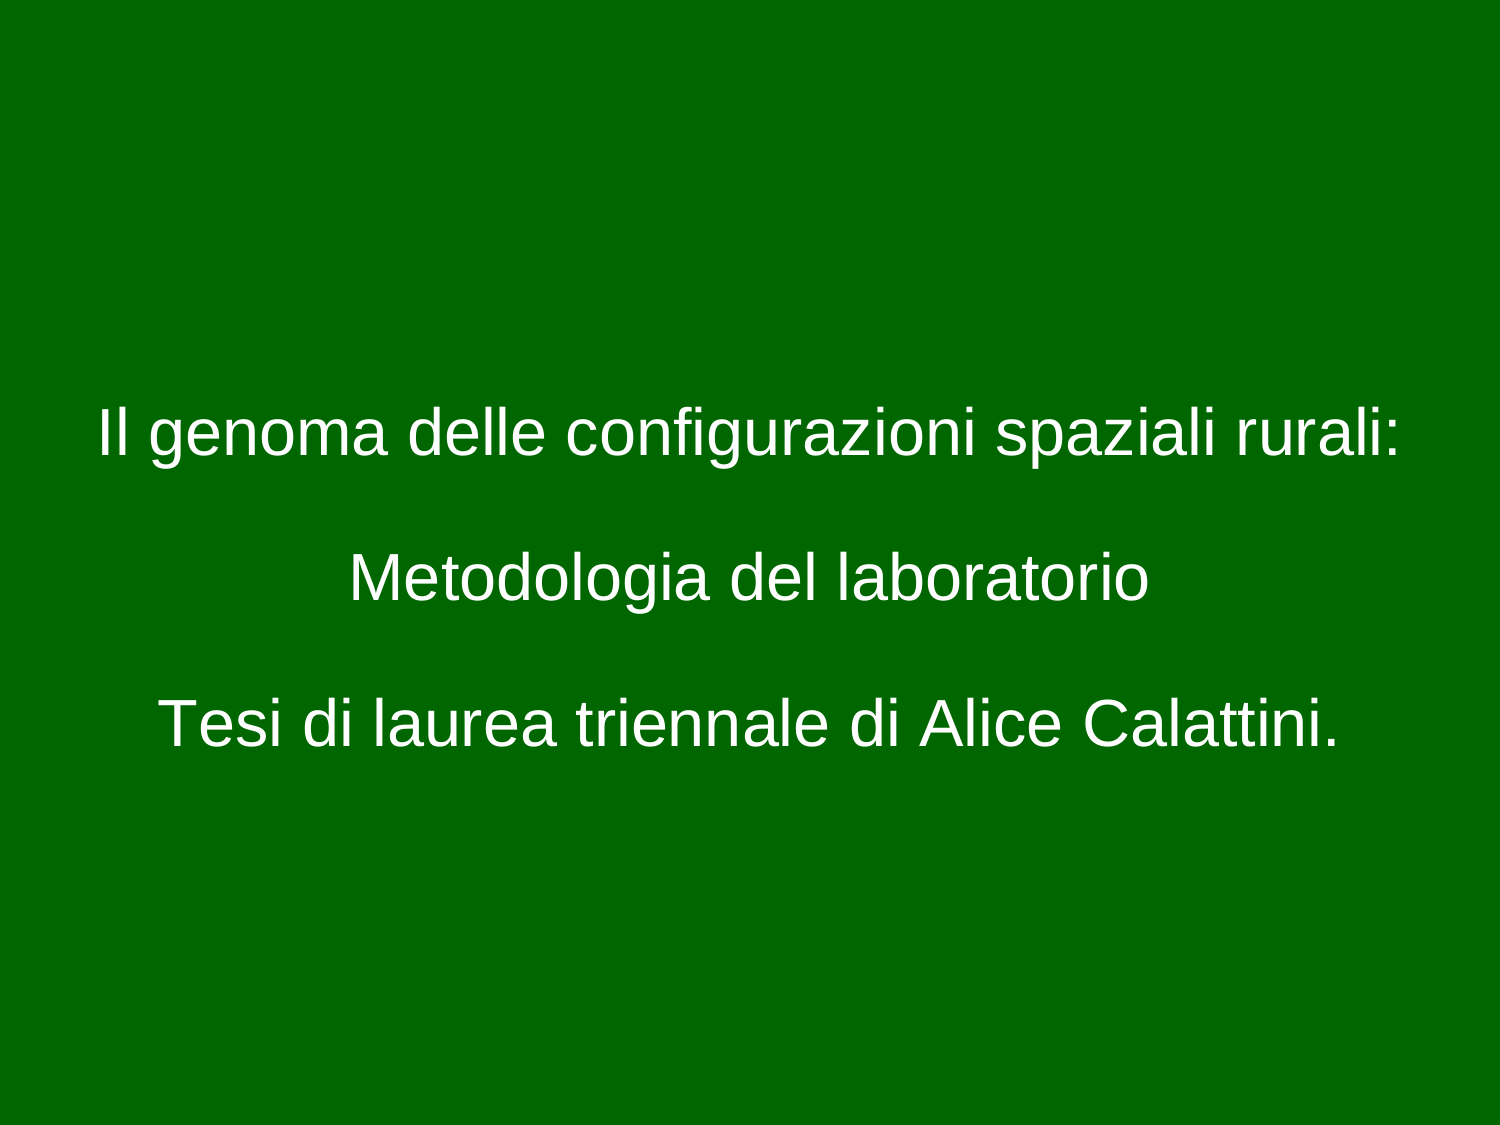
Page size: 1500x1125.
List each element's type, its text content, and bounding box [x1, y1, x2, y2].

subtitle Il genoma delle configurazioni spaziali rurali: Metodologia del laboratorio Tesi di laurea triennale di Alice Calattini. [75, 21, 1425, 1112]
